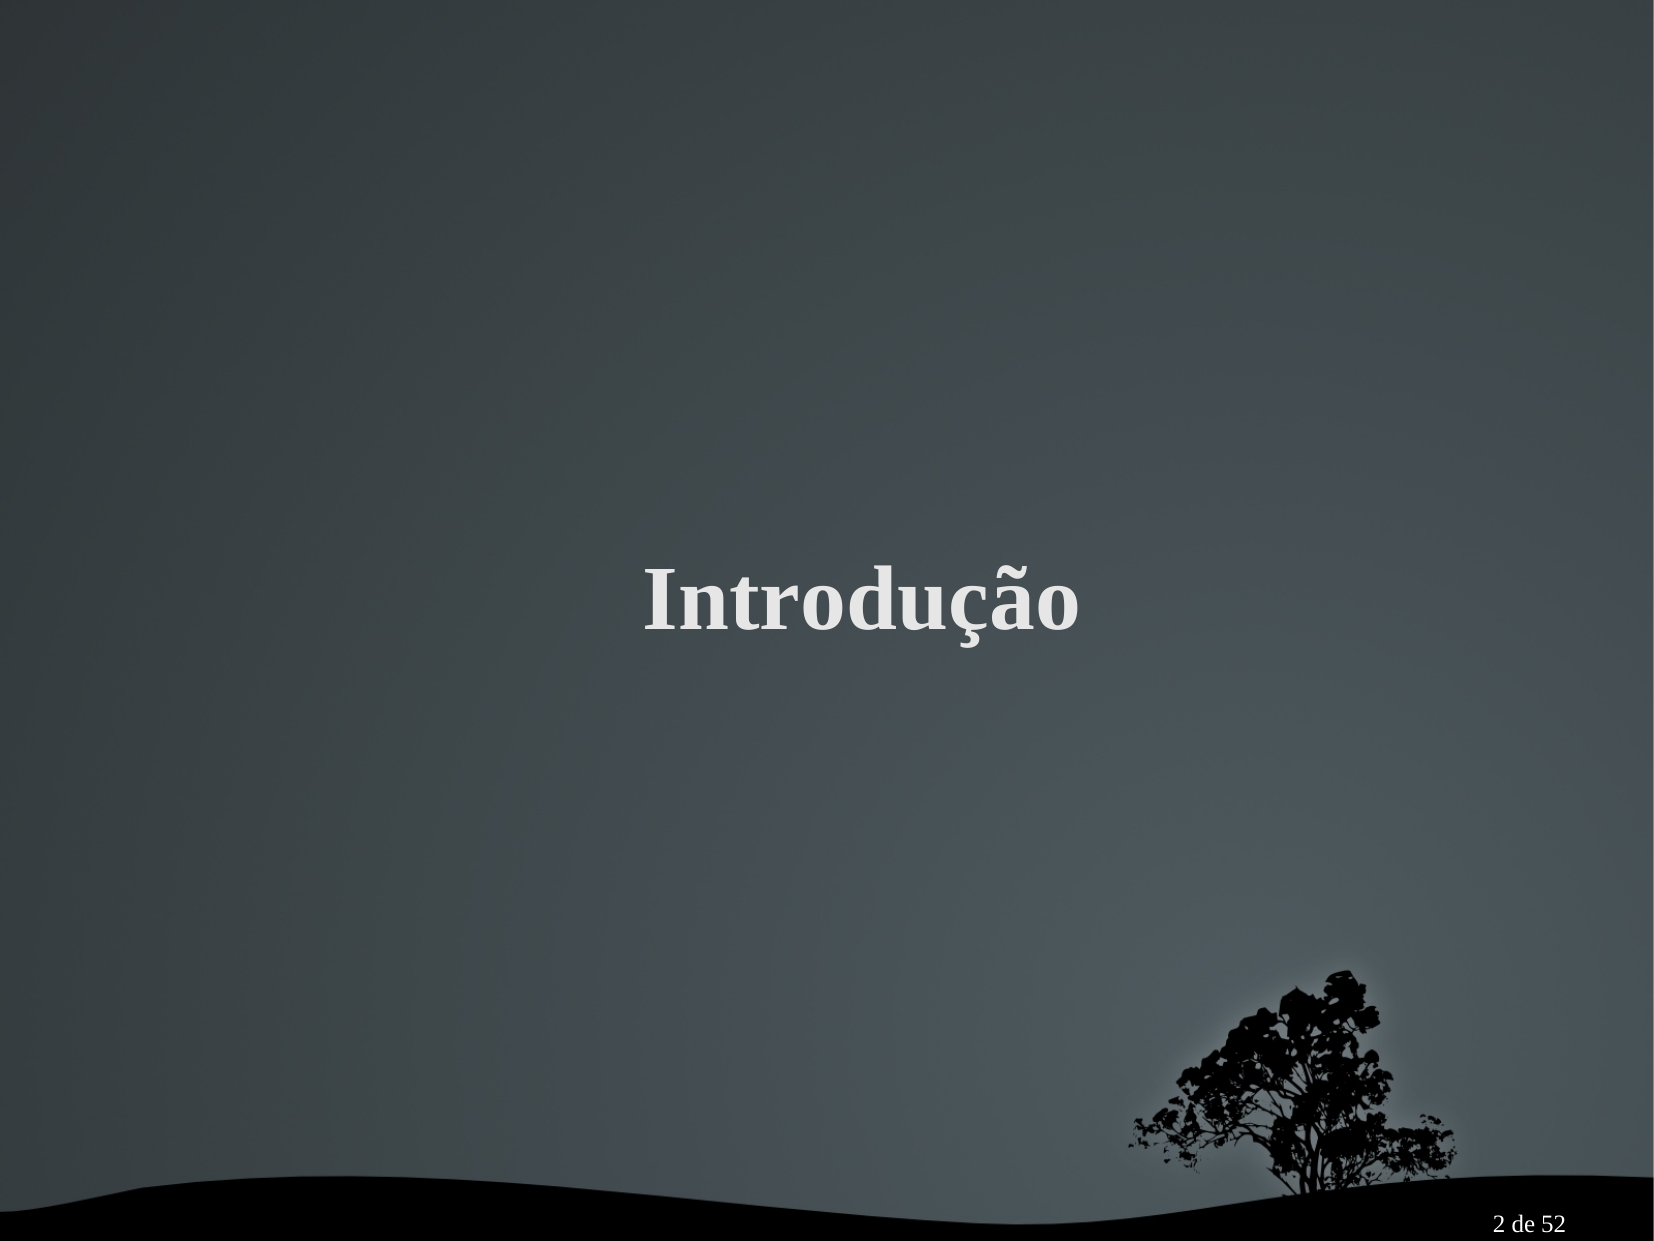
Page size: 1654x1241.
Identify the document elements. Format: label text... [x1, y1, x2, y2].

picture [0, 0, 1654, 1241]
title Introdução [118, 501, 1607, 695]
